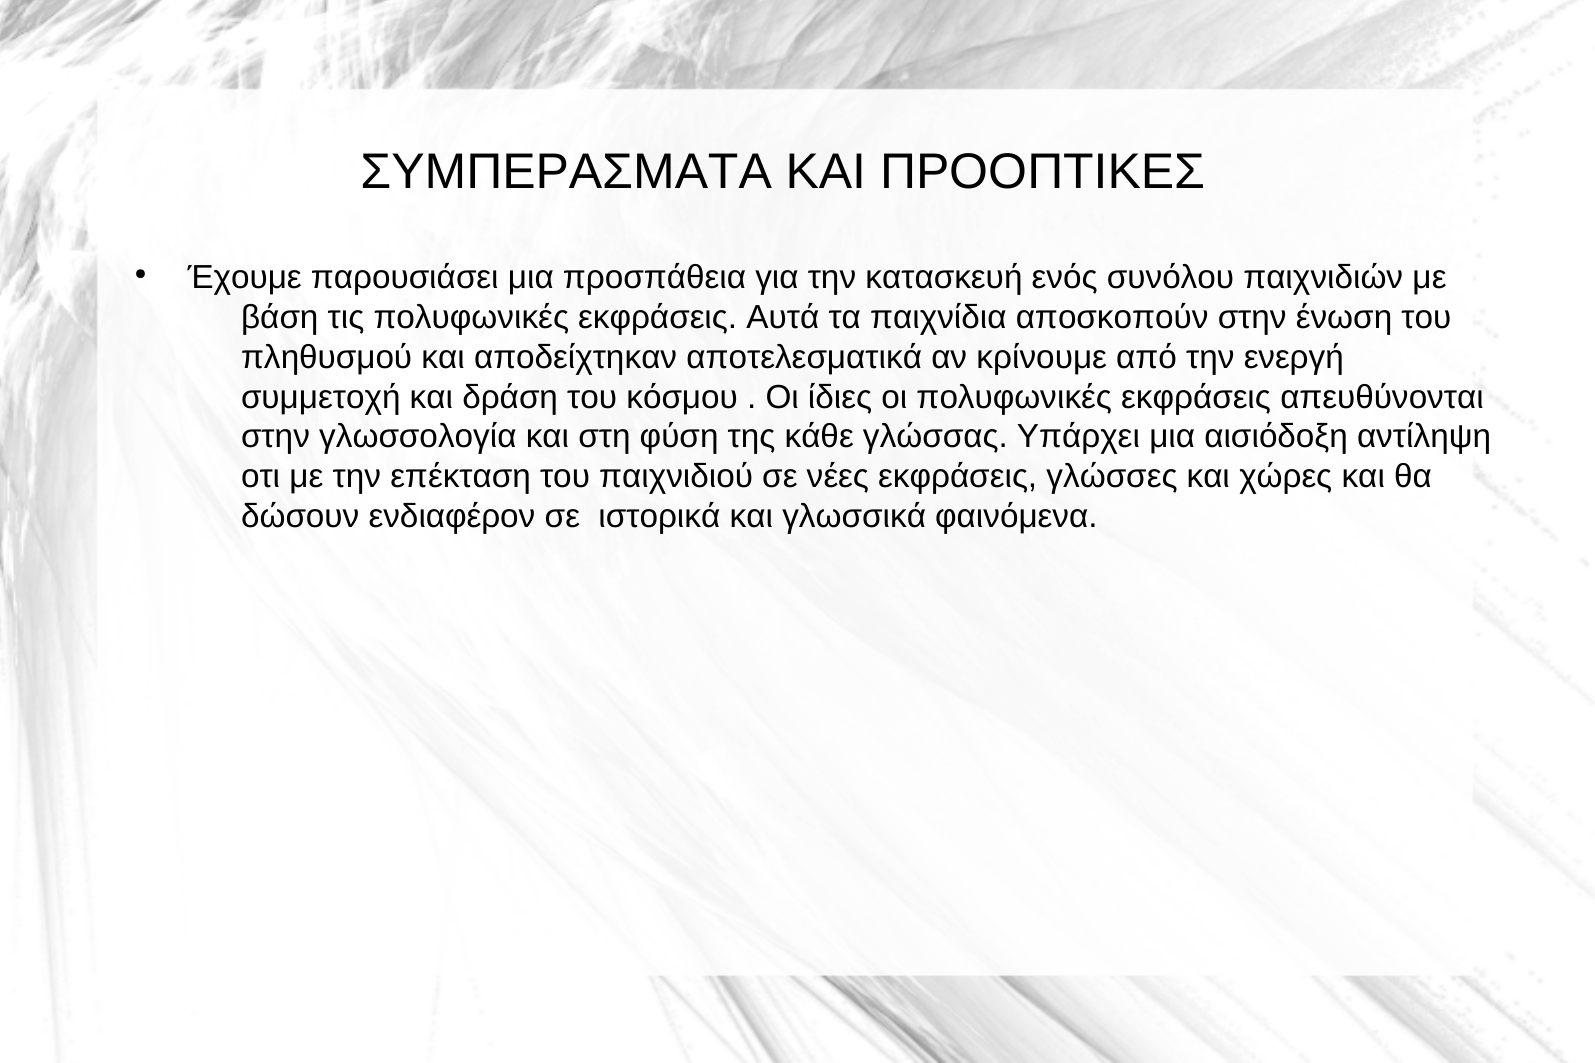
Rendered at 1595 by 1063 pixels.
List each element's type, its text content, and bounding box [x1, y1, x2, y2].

title ΣΥΜΠΕΡΑΣΜΑΤΑ ΚΑΙ ΠΡΟΟΠΤΙΚΕΣ [113, 96, 1453, 241]
list Έχουμε παρουσιάσει μια προσπάθεια για την κατασκευή ενός συνόλου παιχνιδιών με βάση τις πολυφωνικές εκφράσεις. Αυτά τα παιχνίδια αποσκοπούν στην ένωση του πληθυσμού και αποδείχτηκαν αποτελεσματικά αν κρίνουμε από την ενεργή συμμετοχή και δράση του κόσμου . Οι ίδιες οι πολυφωνικές εκφράσεις απευθύνονται στην γλωσσολογία και στη φύση της κάθε γλώσσας. Υπάρχει μια αισιόδοξη αντίληψη οτι με την επέκταση του παιχνιδιού σε νέες εκφράσεις, γλώσσες και χώρες και θα δώσουν ενδιαφέρον σε ιστορικά και γλωσσικά φαινόμενα. [99, 255, 1501, 792]
